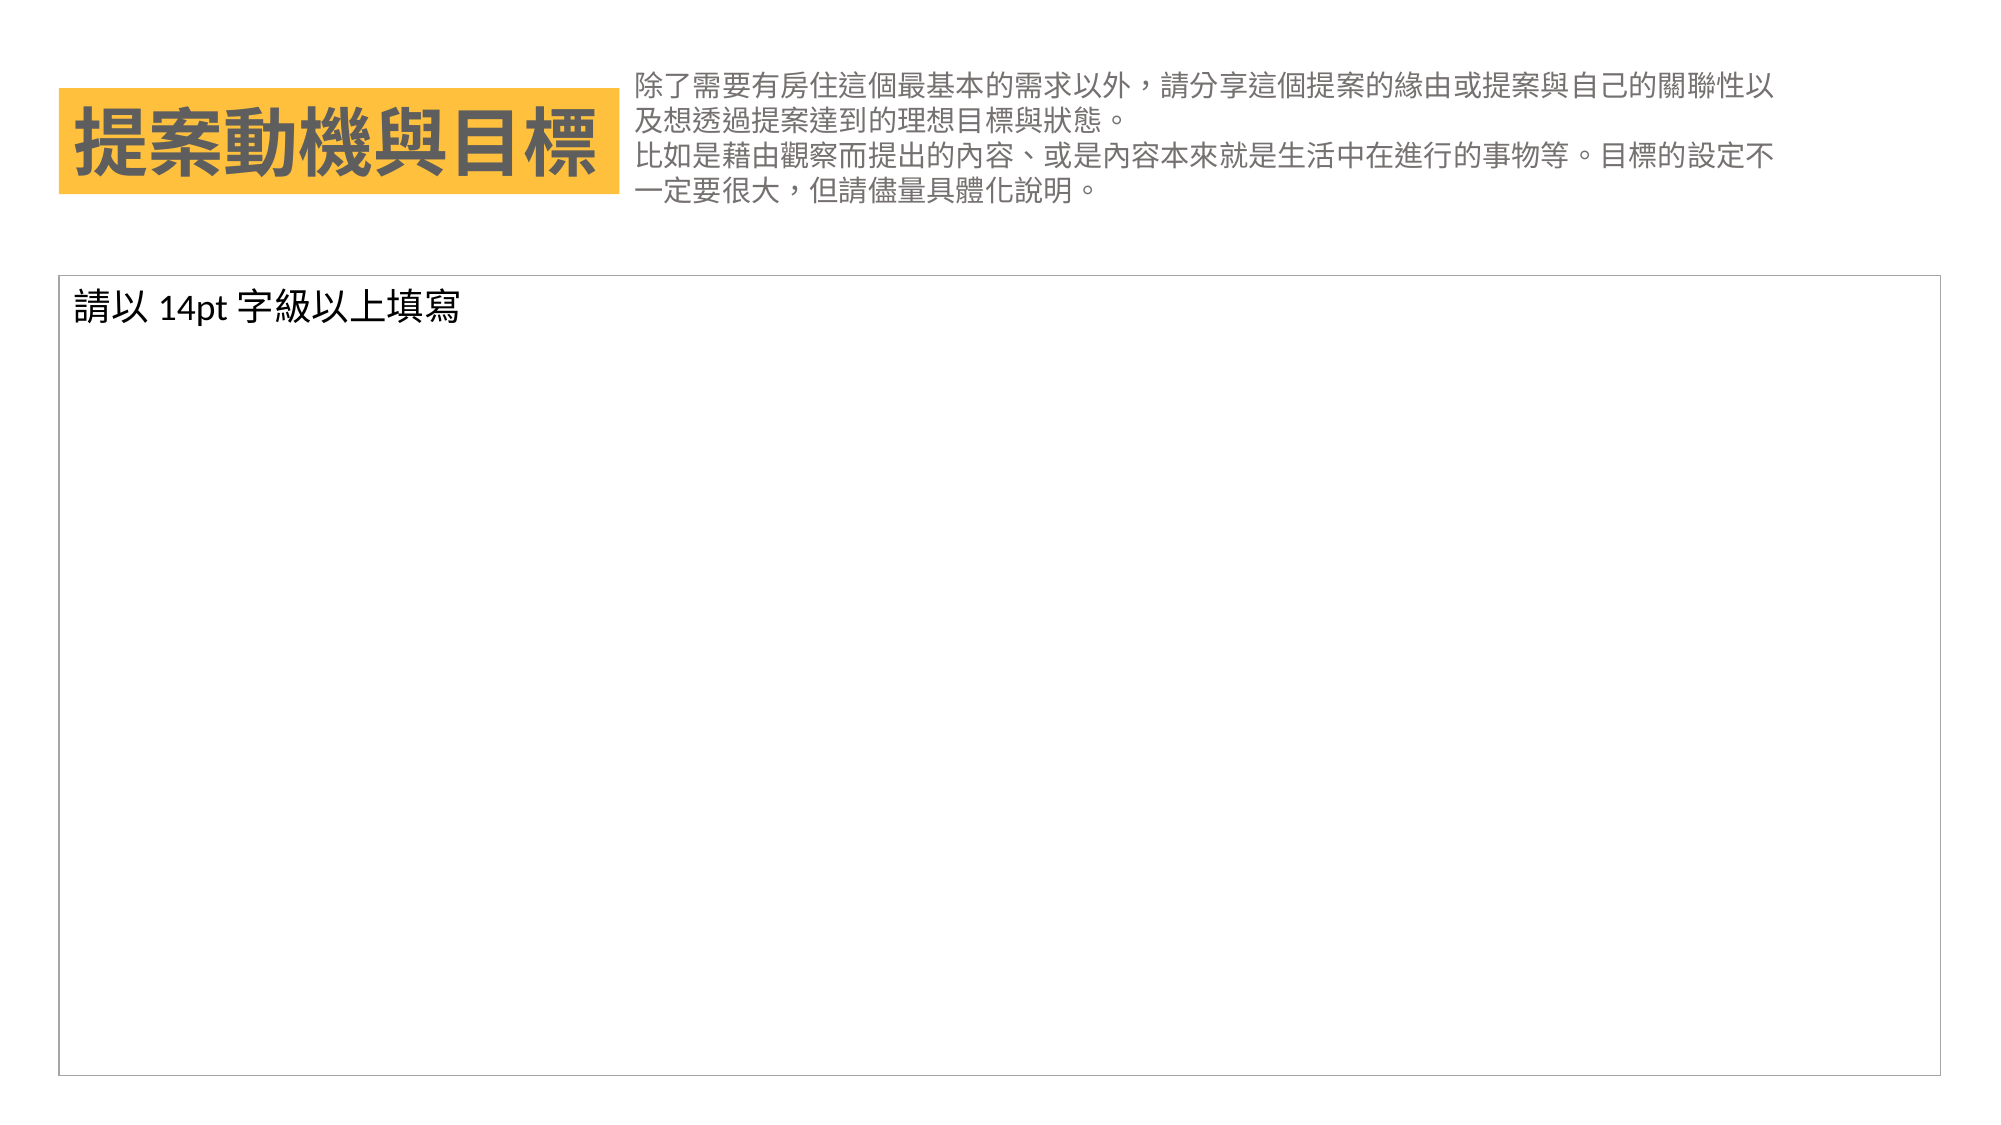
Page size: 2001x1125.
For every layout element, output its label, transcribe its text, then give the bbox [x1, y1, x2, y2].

text_box 除了需要有房住這個最基本的需求以外，請分享這個提案的緣由或提案與自己的關聯性以及想透過提案達到的理想目標與狀態。 比如是藉由觀察而提出的內容、或是內容本來就是生活中在進行的事物等。目標的設定不一定要很大，但請儘量具體化說明。 [619, 59, 1801, 217]
text_box 請以14pt字級以上填寫 [58, 275, 1941, 1076]
text_box 提案動機與目標 [58, 88, 619, 195]
